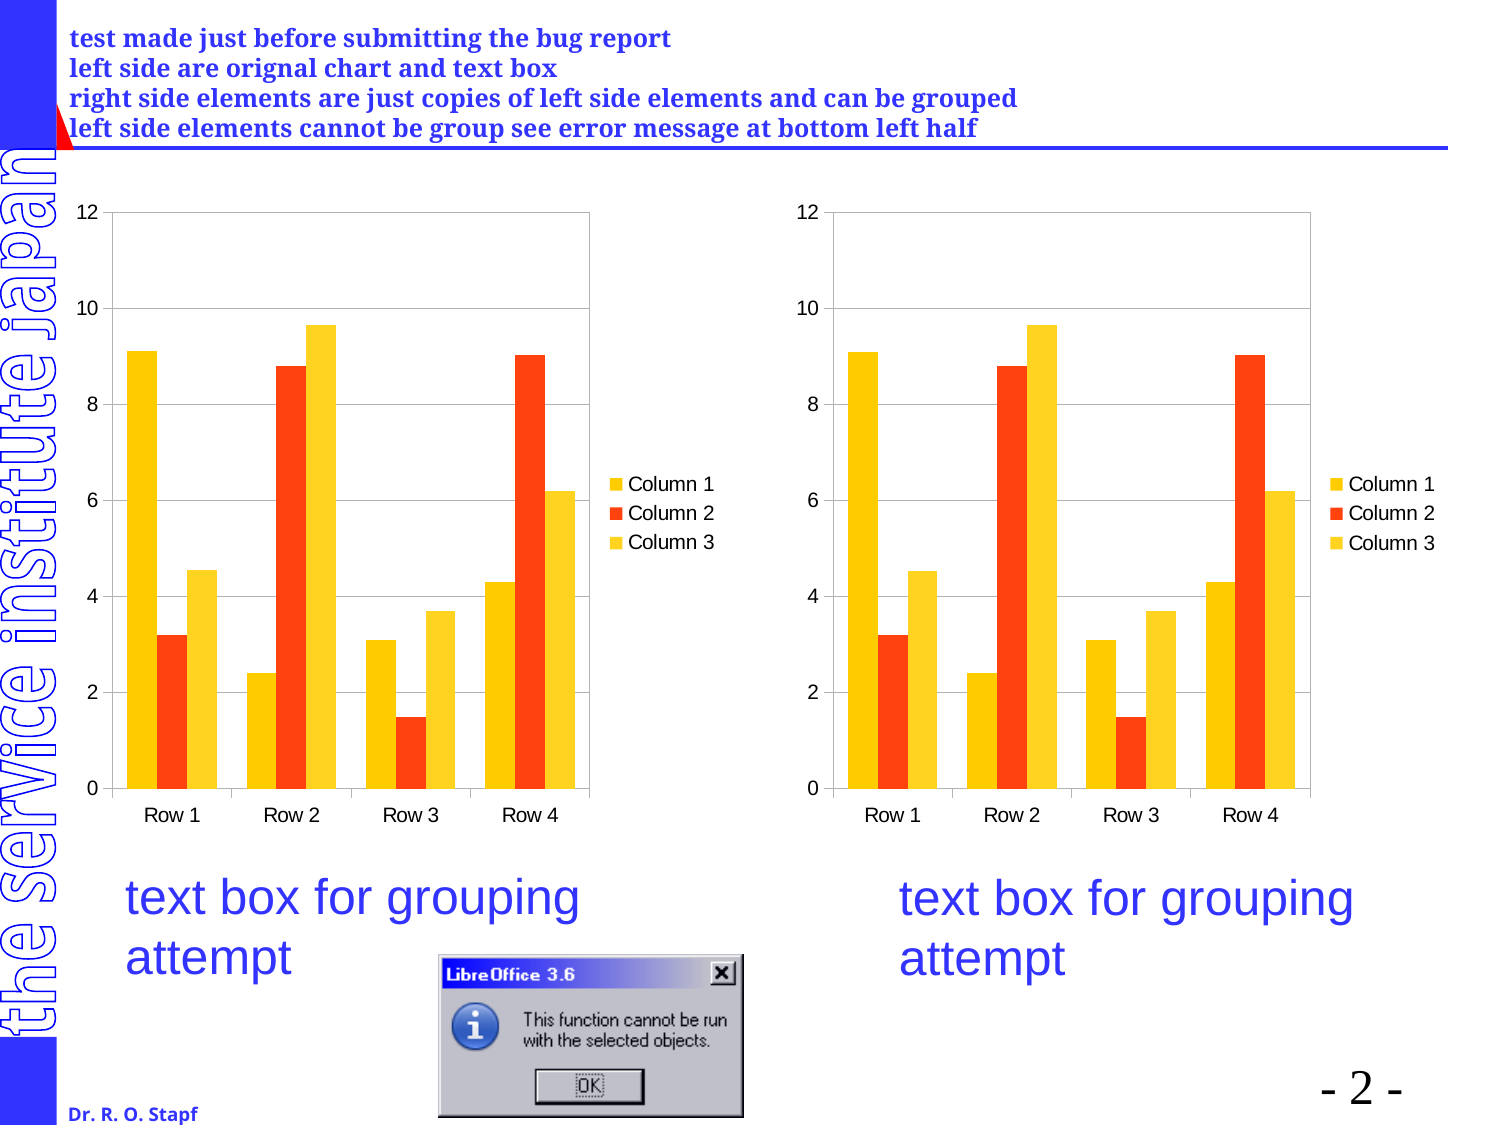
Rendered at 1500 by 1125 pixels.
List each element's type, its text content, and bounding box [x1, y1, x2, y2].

picture [438, 954, 744, 1118]
title test made just before submitting the bug report left side are orignal chart and text box right side elements are just copies of left side elements and can be grouped left side elements cannot be group see error message at bottom left half [54, 14, 1443, 150]
text_box text box for grouping attempt [110, 857, 624, 993]
text_box text box for grouping attempt [884, 857, 1398, 993]
chart [782, 187, 1454, 841]
chart [62, 187, 734, 840]
